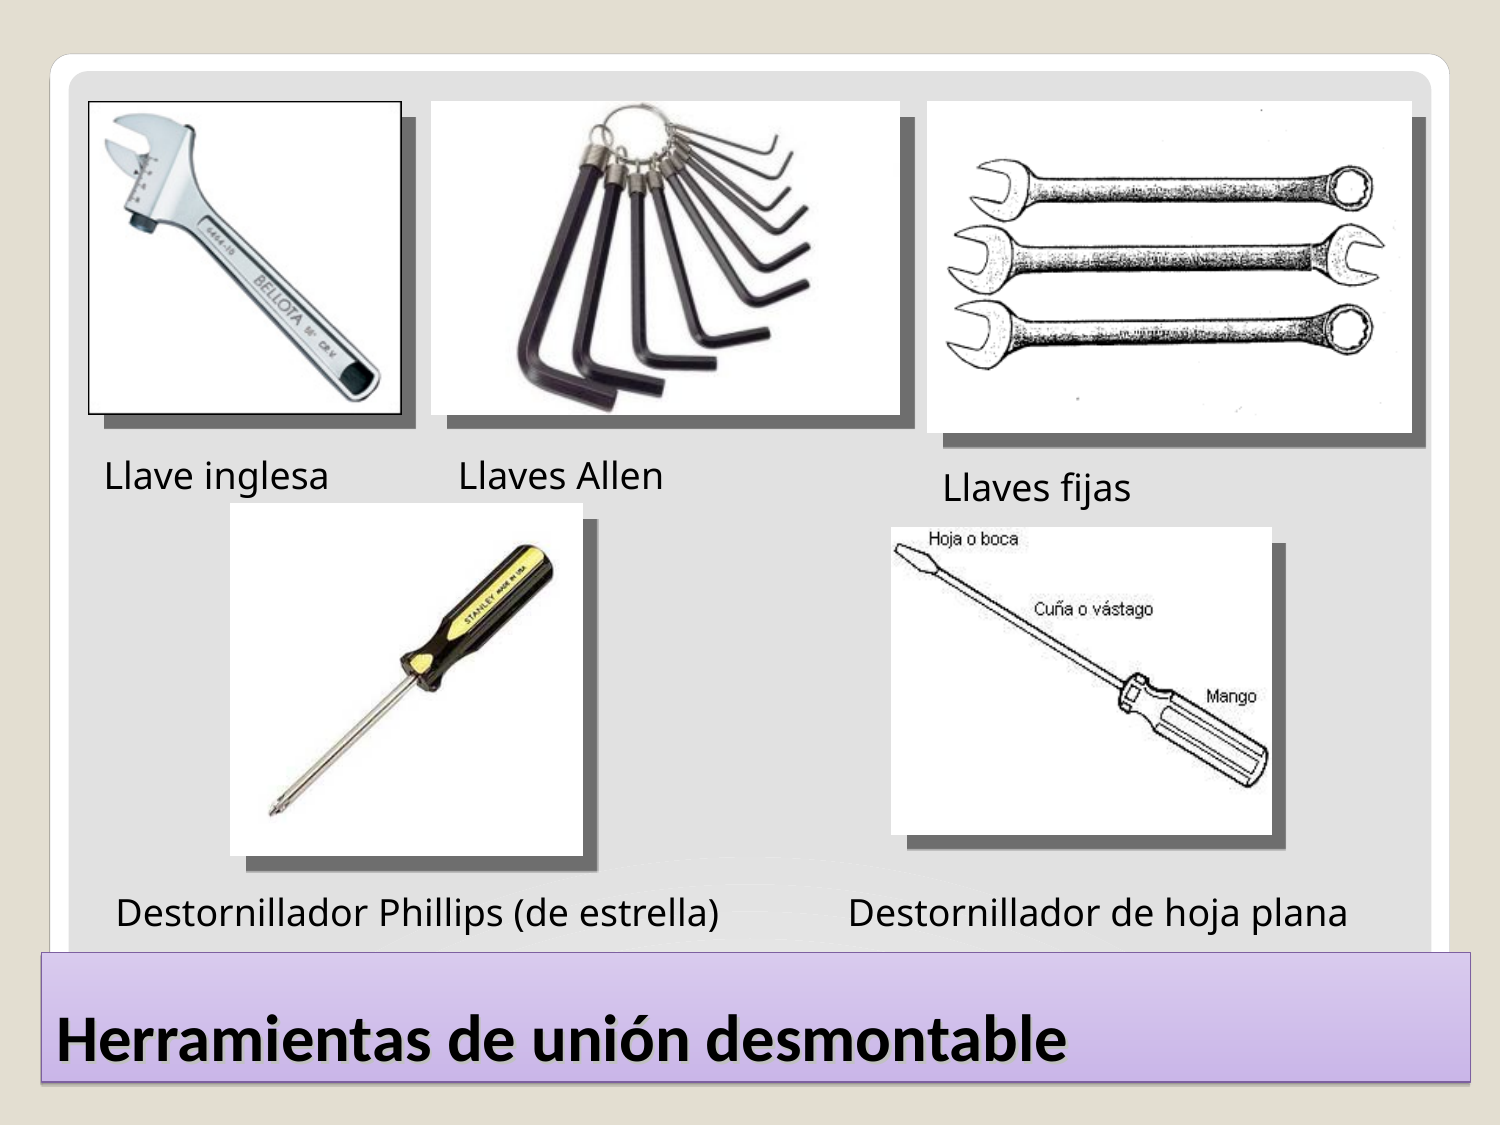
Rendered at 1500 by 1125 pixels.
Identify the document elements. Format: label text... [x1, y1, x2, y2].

picture [230, 503, 583, 856]
text_box Llaves fijas [927, 456, 1317, 517]
text_box Destornillador Phillips (de estrella) [100, 881, 821, 943]
text_box Llave inglesa [88, 444, 408, 505]
title Herramientas de unión desmontable [41, 952, 1471, 1083]
picture [927, 101, 1412, 433]
picture [88, 101, 402, 415]
picture [431, 101, 900, 415]
text_box Destornillador de hoja plana [832, 881, 1412, 943]
text_box Llaves Allen [442, 444, 857, 505]
picture [891, 527, 1272, 835]
